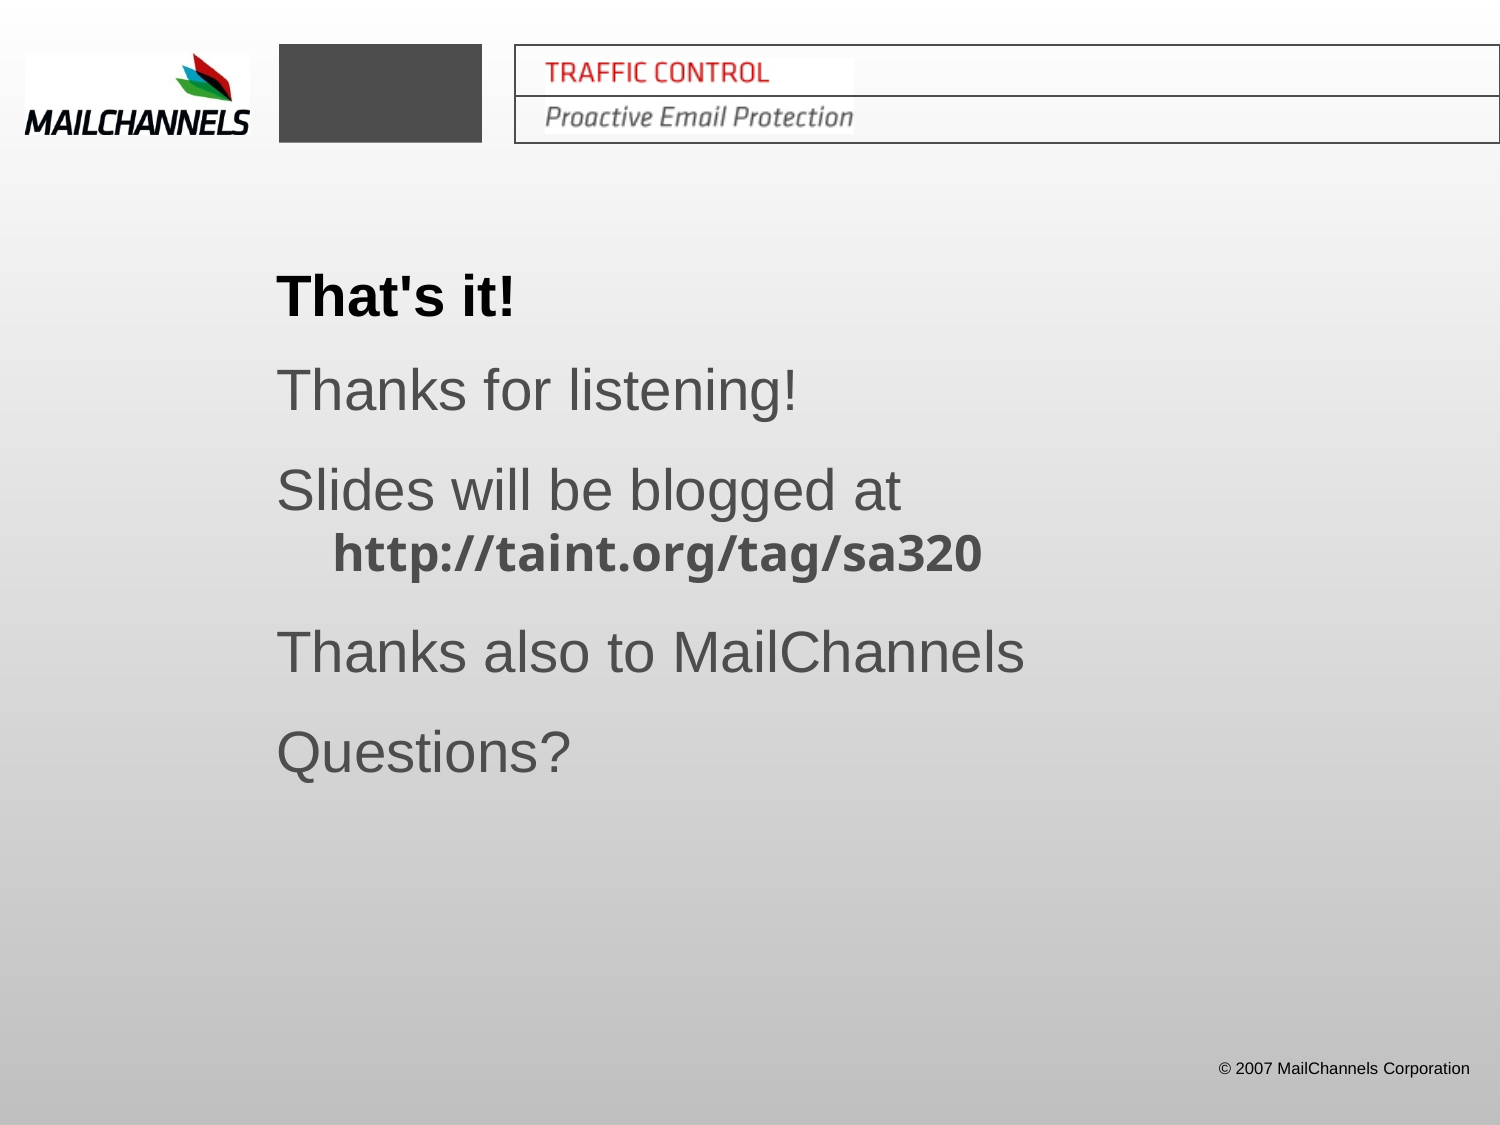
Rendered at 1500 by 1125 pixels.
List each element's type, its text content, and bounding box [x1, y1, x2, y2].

picture [545, 58, 854, 95]
picture [545, 97, 854, 134]
list Thanks for listening! Slides will be blogged at http://taint.org/tag/sa320 Thanks also to MailChannels Questions? [276, 363, 1500, 962]
picture [24, 53, 250, 135]
title That's it! [276, 248, 1500, 349]
